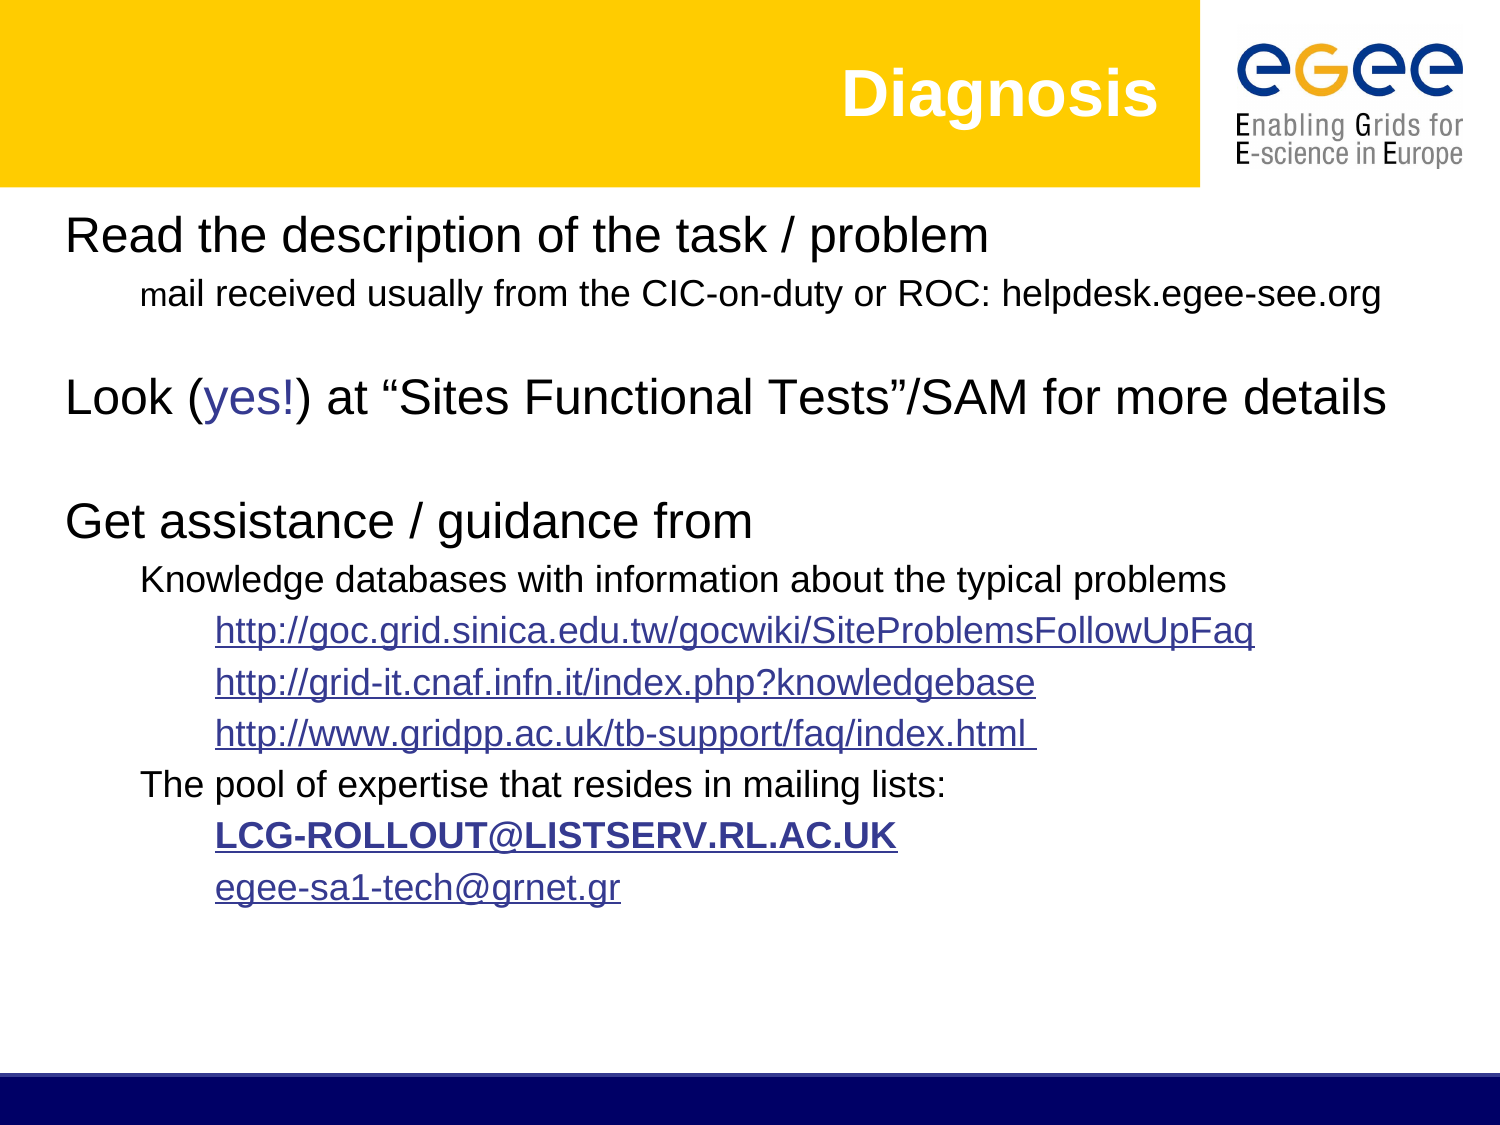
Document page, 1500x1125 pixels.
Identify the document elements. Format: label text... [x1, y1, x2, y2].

picture [1237, 24, 1463, 169]
title Diagnosis [12, 37, 1175, 150]
list Read the description of the task / problem mail received usually from the CIC-on-duty or ROC: helpdesk.egee-see.org Look (yes!) at “Sites Functional Tests”/SAM for more details Get assistance / guidance from Knowledge databases with information about the typical problems http://goc.grid.sinica.edu.tw/gocwiki/SiteProblemsFollowUpFaq http://grid-it.cnaf.infn.it/index.php?knowledgebase http://www.gridpp.ac.uk/tb-support/faq/index.html The pool of expertise that resides in mailing lists: LCG-ROLLOUT@LISTSERV.RL.AC.UK egee-sa1-tech@grnet.gr [50, 200, 1463, 1013]
